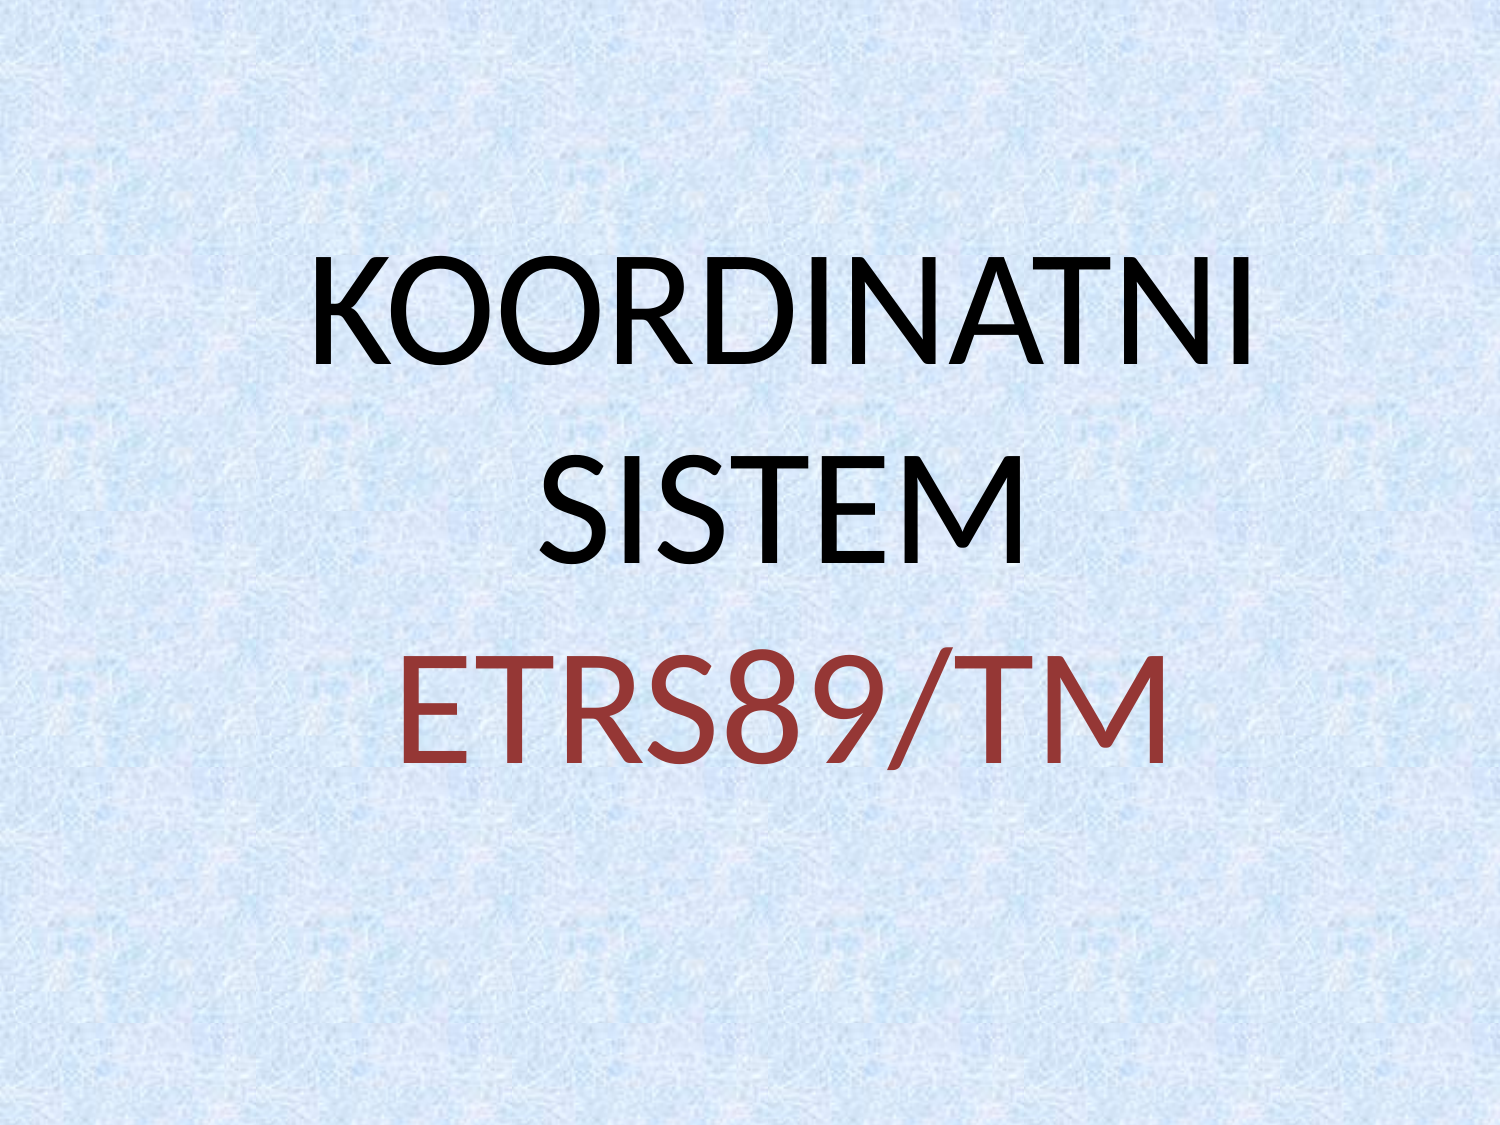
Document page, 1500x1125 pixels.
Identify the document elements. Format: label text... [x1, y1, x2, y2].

subtitle [53, 637, 1459, 1125]
title KOORDINATNI SISTEM ETRS89/TM [147, 226, 1423, 468]
picture [0, 0, 1500, 1125]
